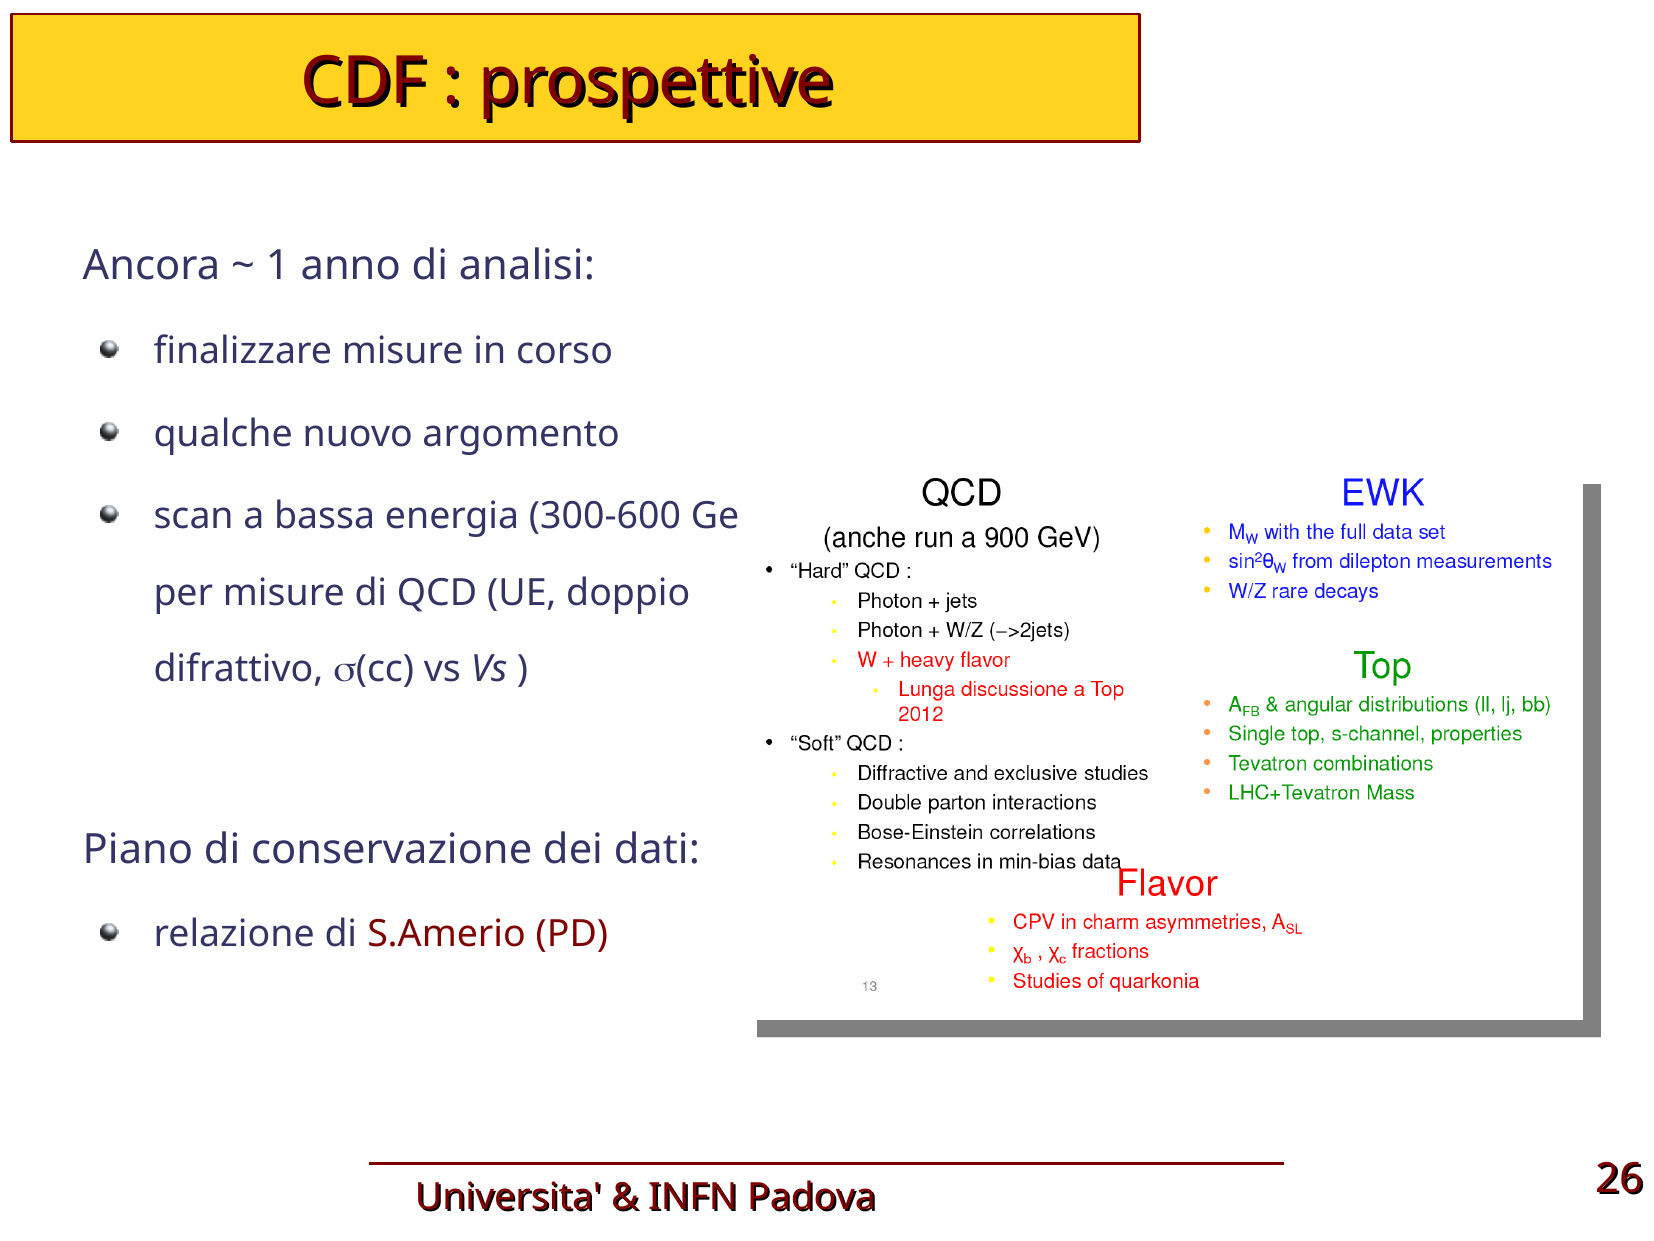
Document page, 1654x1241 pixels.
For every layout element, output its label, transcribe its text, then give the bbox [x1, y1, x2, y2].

title CDF : prospettive [11, 13, 1140, 142]
picture [100, 923, 119, 941]
list Ancora ~ 1 anno di analisi: finalizzare misure in corso qualche nuovo argomento scan a bassa energia (300-600 GeV) per misure di QCD (UE, doppio difrattivo, s(cc) vs Vs ) Piano di conservazione dei dati: relazione di S.Amerio (PD) [82, 206, 798, 842]
picture [739, 466, 1583, 1020]
